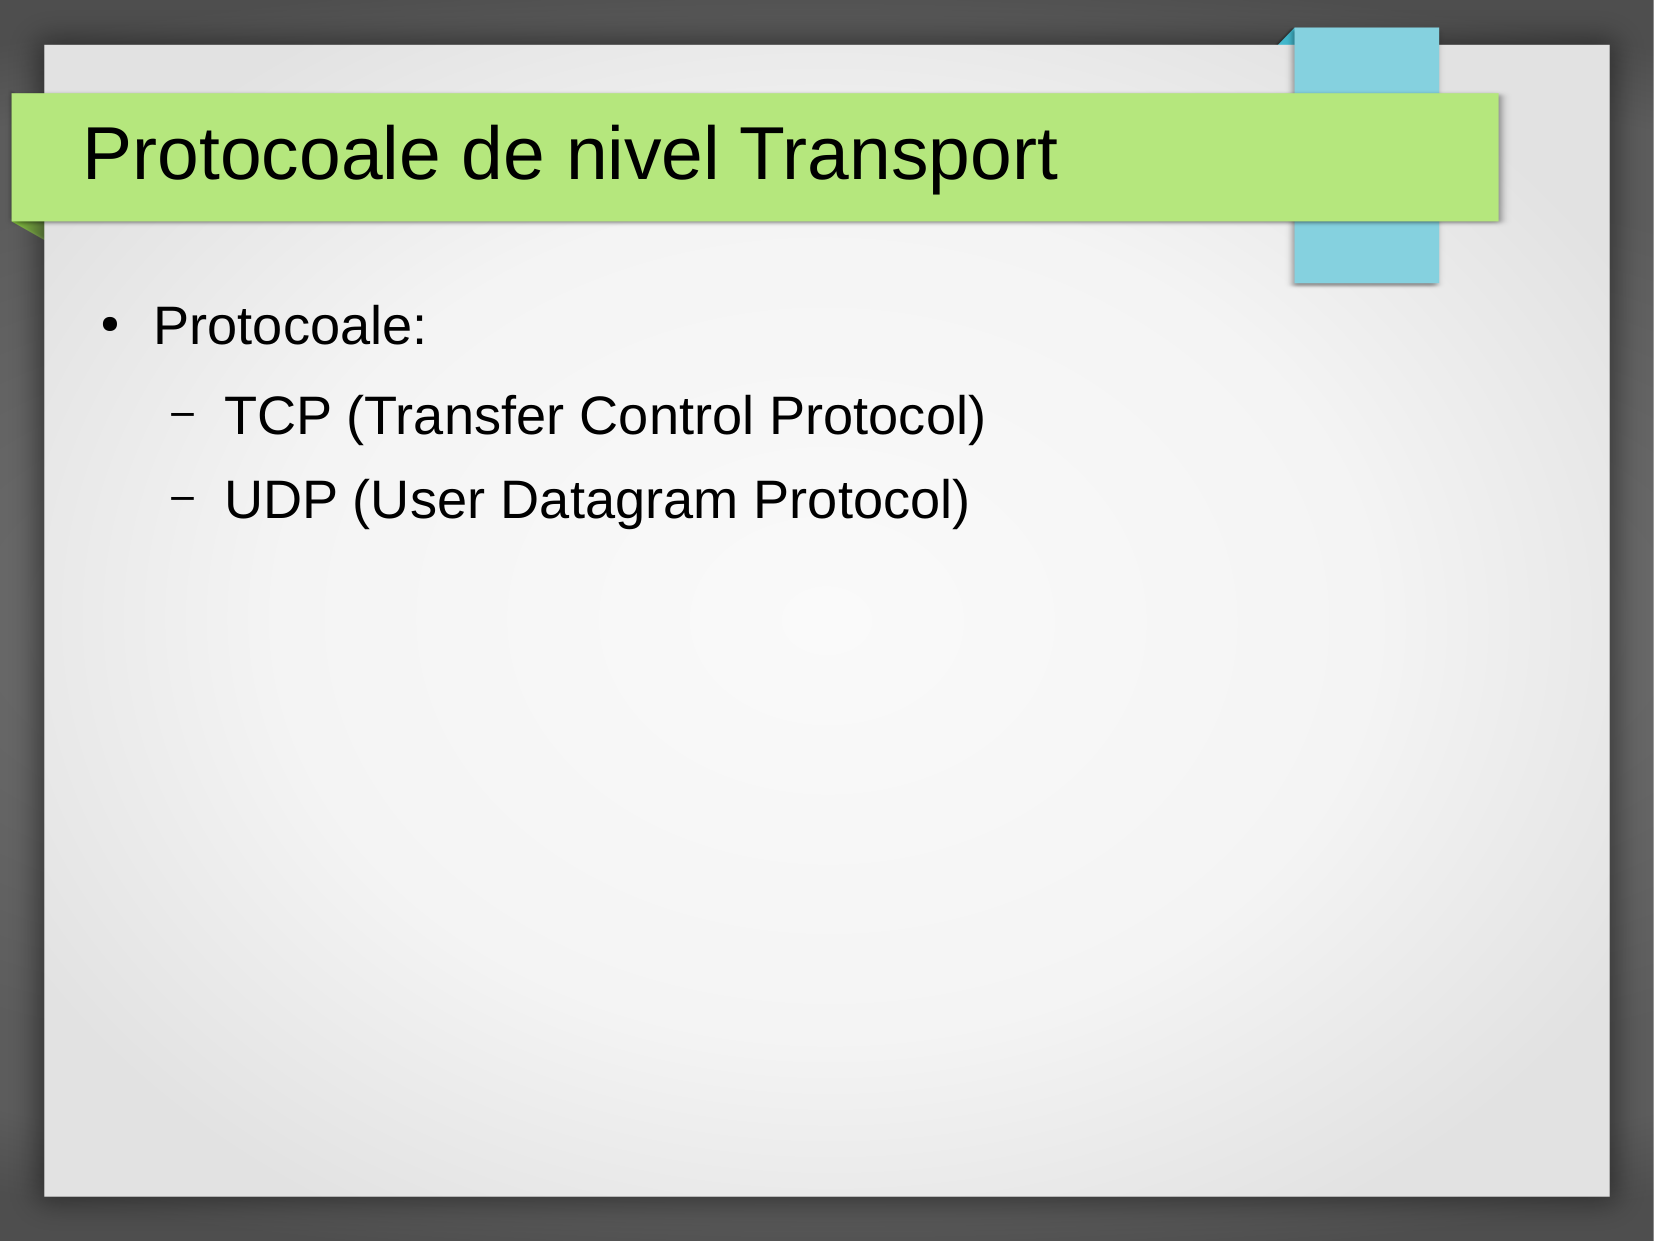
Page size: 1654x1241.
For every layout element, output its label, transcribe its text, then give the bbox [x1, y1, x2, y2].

picture [0, 0, 1654, 1241]
title Protocoale de nivel Transport [82, 94, 1264, 213]
list Protocoale: TCP (Transfer Control Protocol) UDP (User Datagram Protocol) [82, 295, 1571, 1015]
